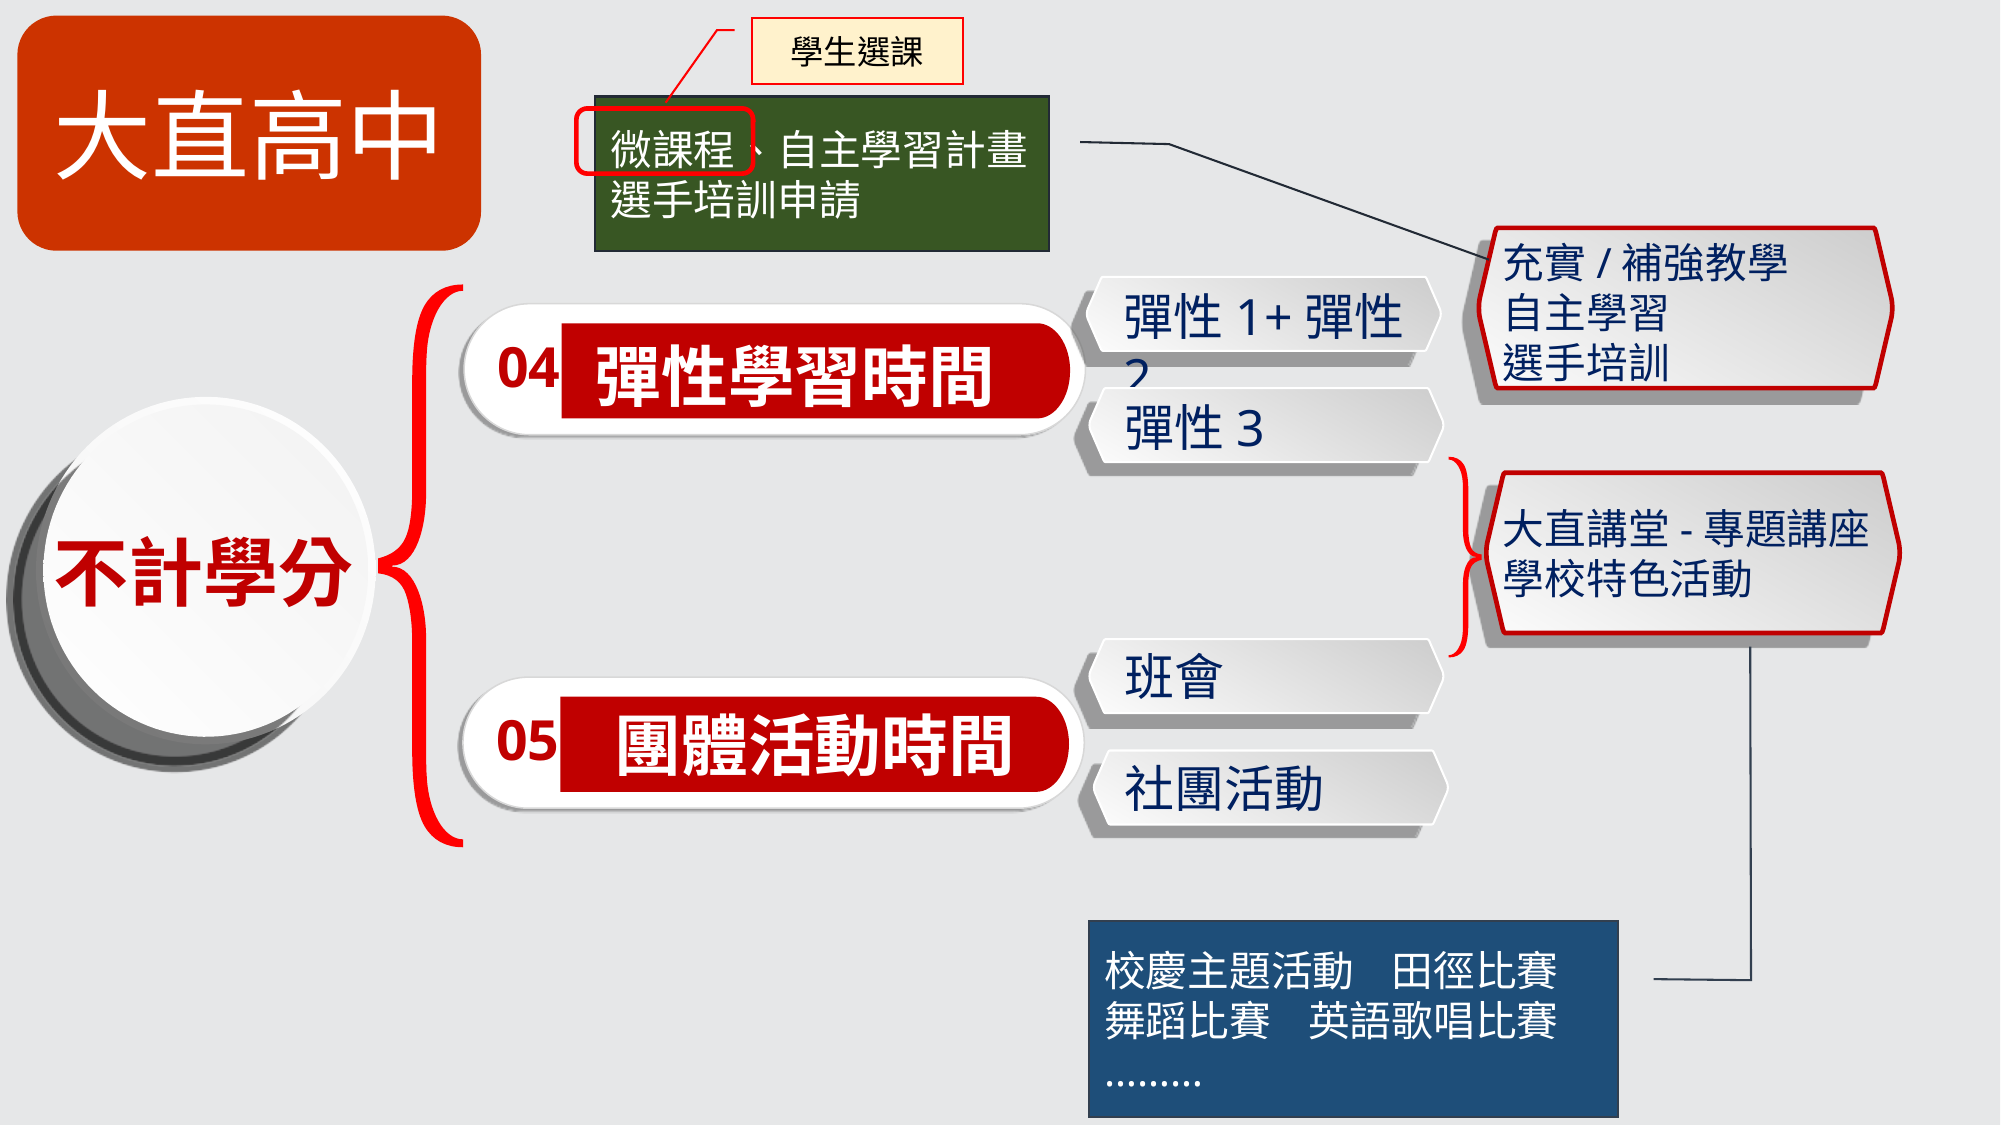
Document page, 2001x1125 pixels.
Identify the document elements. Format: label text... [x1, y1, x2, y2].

text_box 大直講堂-專題講座 學校特色活動 [1503, 502, 1883, 603]
text_box 05 [481, 697, 580, 781]
text_box [1478, 227, 1893, 389]
text_box [464, 303, 1086, 435]
text_box 學生選課 [752, 18, 963, 84]
text_box [41, 396, 370, 525]
text_box 團體活動時間 [595, 696, 1035, 793]
text_box [378, 284, 464, 848]
text_box [42, 617, 370, 745]
text_box [1486, 472, 1900, 633]
text_box [1089, 639, 1444, 714]
text_box 社團活動 [1125, 757, 1345, 818]
text_box 彈性1+彈性2 [1124, 285, 1441, 346]
text_box [1086, 276, 1430, 351]
text_box 彈性學習時間 [561, 327, 1029, 424]
text_box [1448, 456, 1482, 658]
text_box [1093, 750, 1448, 825]
text_box 微課程、自主學習計畫選手培訓申請 [595, 111, 750, 171]
text_box 不計學分 [35, 525, 371, 617]
text_box [371, 530, 376, 611]
text_box 校慶主題活動 田徑比賽 舞蹈比賽 英語歌唱比賽 ……… [1089, 921, 1618, 1117]
text_box 班會 [1125, 646, 1345, 707]
text_box [1089, 388, 1444, 463]
text_box 大直高中 [17, 15, 482, 251]
text_box 充實/補強教學 自主學習 選手培訓 [1503, 237, 1841, 388]
text_box 彈性3 [1125, 397, 1345, 458]
text_box [462, 677, 1085, 809]
text_box 04 [482, 324, 596, 407]
text_box 微課程、自主學習計畫選手培訓申請 [595, 96, 1049, 251]
